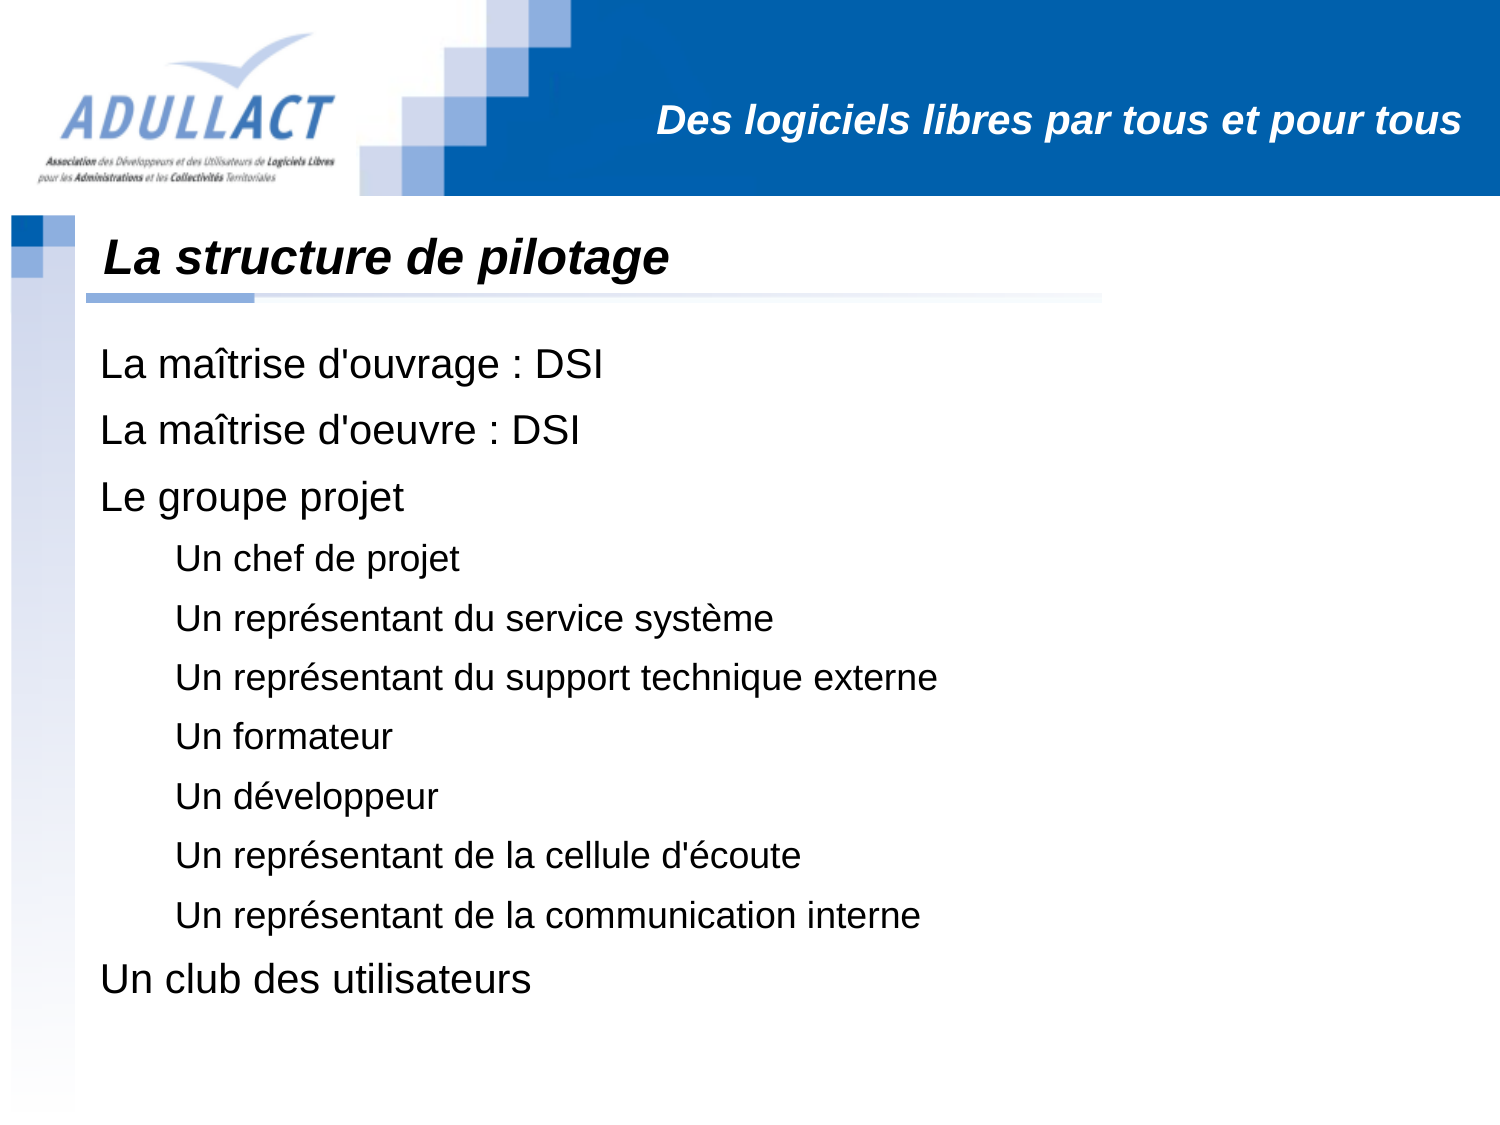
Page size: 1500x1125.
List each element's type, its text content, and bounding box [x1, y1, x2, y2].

picture [31, 29, 346, 189]
list La maîtrise d'ouvrage : DSI La maîtrise d'oeuvre : DSI Le groupe projet Un chef de projet Un représentant du service système Un représentant du support technique externe Un formateur Un développeur Un représentant de la cellule d'écoute Un représentant de la communication interne Un club des utilisateurs [100, 337, 1374, 1118]
picture [10, 214, 75, 1113]
picture [86, 293, 1102, 303]
picture [356, 0, 1500, 196]
title La structure de pilotage [88, 219, 1459, 292]
